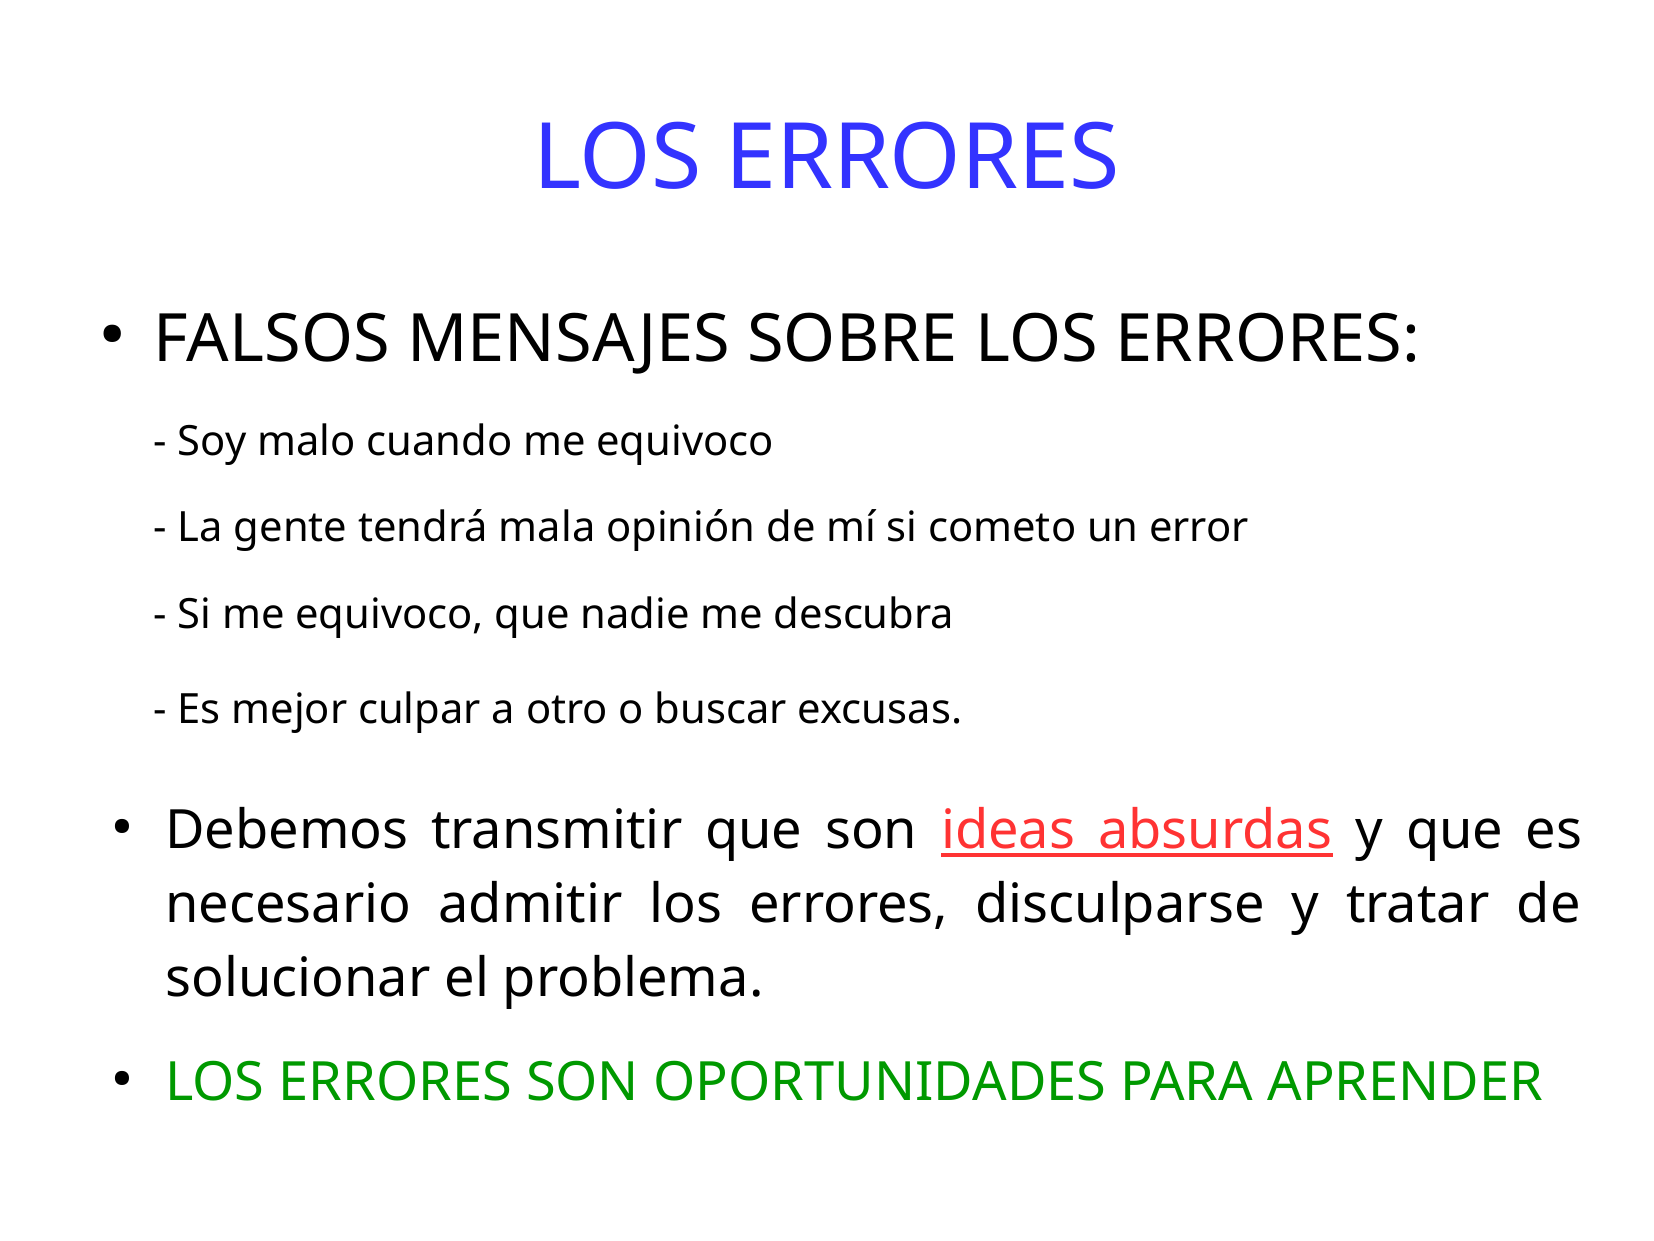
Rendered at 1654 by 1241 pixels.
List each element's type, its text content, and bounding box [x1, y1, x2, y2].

list FALSOS MENSAJES SOBRE LOS ERRORES: - Soy malo cuando me equivoco - La gente tendrá mala opinión de mí si cometo un error - Si me equivoco, que nadie me descubra - Es mejor culpar a otro o buscar excusas. [82, 290, 1571, 745]
title LOS ERRORES [82, 49, 1571, 257]
list Debemos transmitir que son ideas absurdas y que es necesario admitir los errores, disculparse y tratar de solucionar el problema. LOS ERRORES SON OPORTUNIDADES PARA APRENDER [94, 790, 1583, 1197]
